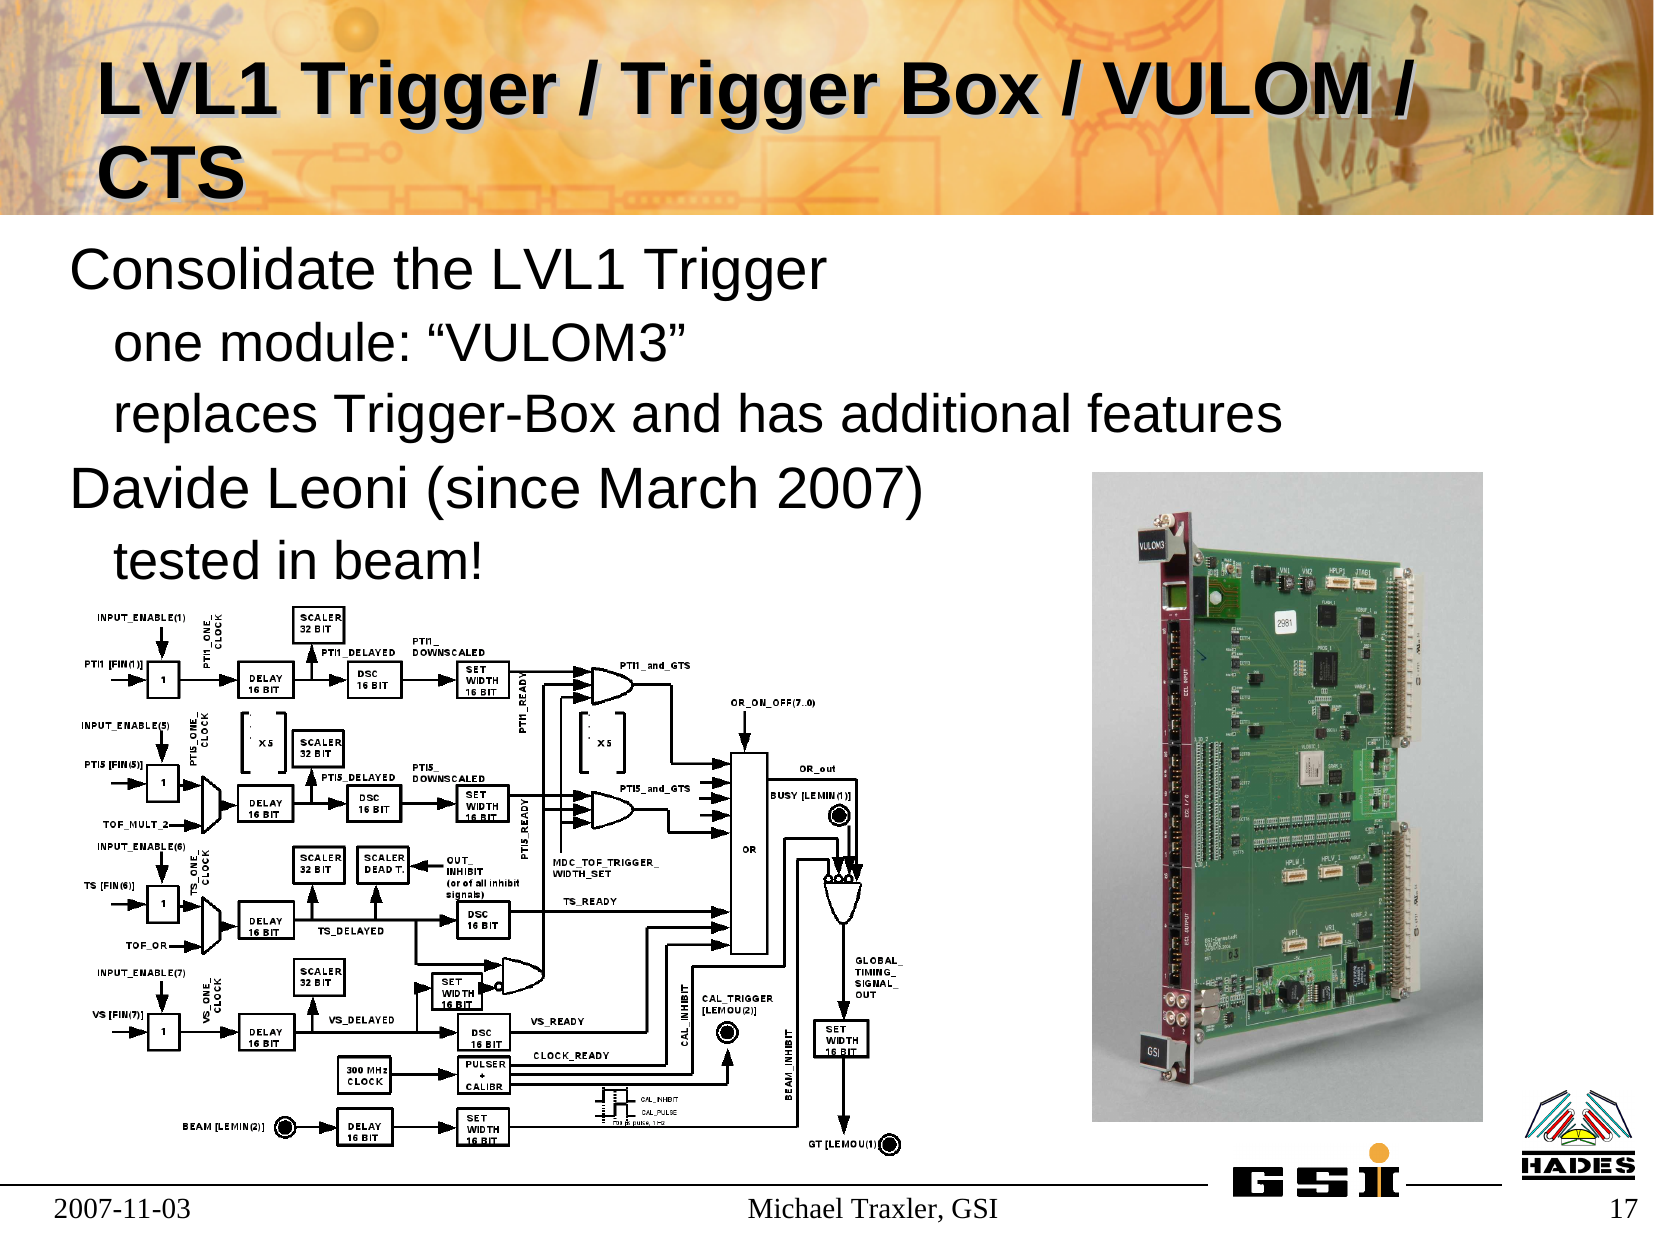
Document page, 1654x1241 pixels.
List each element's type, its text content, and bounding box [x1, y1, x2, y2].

picture [1092, 472, 1483, 1123]
picture [1522, 1090, 1635, 1180]
picture [64, 621, 917, 1182]
picture [0, 0, 1654, 215]
title LVL1 Trigger / Trigger Box / VULOM / CTS [96, 34, 1502, 227]
list Consolidate the LVL1 Trigger one module: “VULOM3” replaces Trigger-Box and has additional features Davide Leoni (since March 2007) tested in beam! [0, 237, 1477, 621]
picture [1233, 1143, 1399, 1197]
